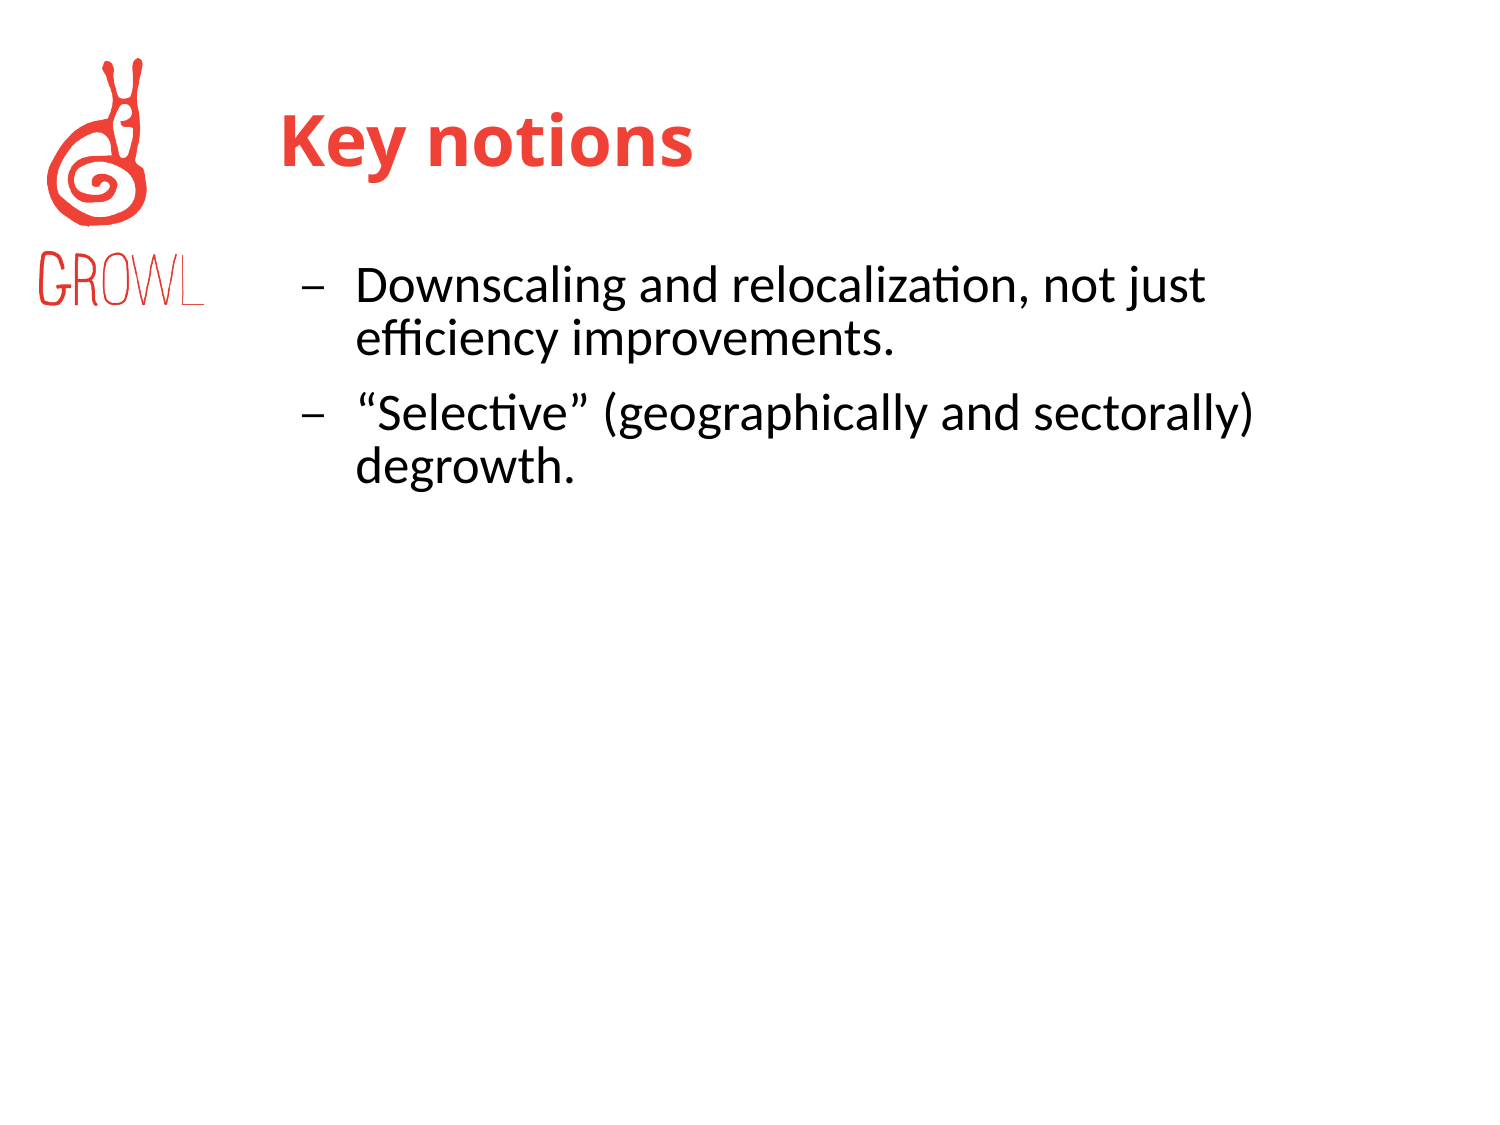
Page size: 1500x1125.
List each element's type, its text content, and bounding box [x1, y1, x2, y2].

picture [39, 58, 204, 306]
title Key notions [278, 44, 1425, 233]
list Downscaling and relocalization, not just efficiency improvements. “Selective” (geographically and sectorally) degrowth. [278, 263, 1395, 916]
